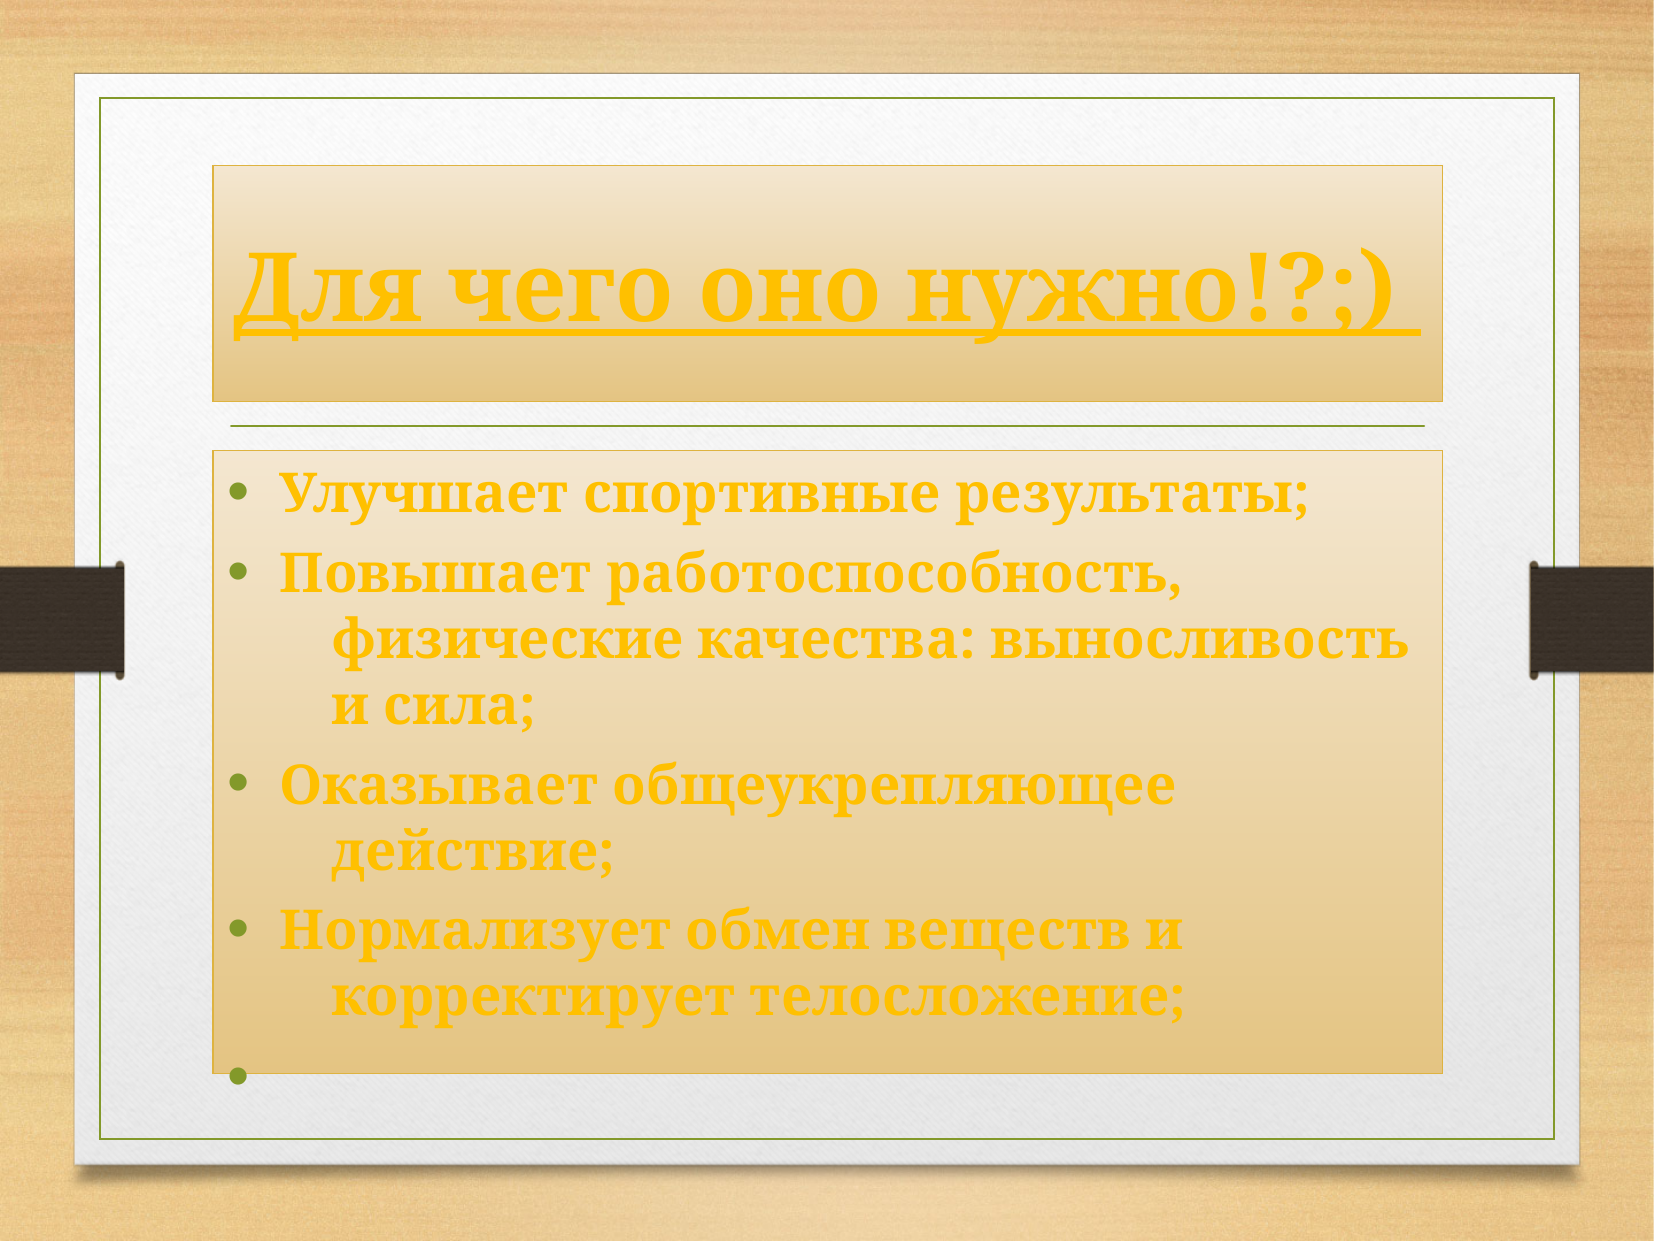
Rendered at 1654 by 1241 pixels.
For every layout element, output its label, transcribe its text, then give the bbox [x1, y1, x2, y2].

list Улучшает спортивные результаты; Повышает работоспособность, физические качества: выносливость и сила; Оказывает общеукрепляющее действие; Нормализует обмен веществ и корректирует телосложение; [212, 450, 1443, 1074]
title Для чего оно нужно!?;) [212, 165, 1443, 402]
